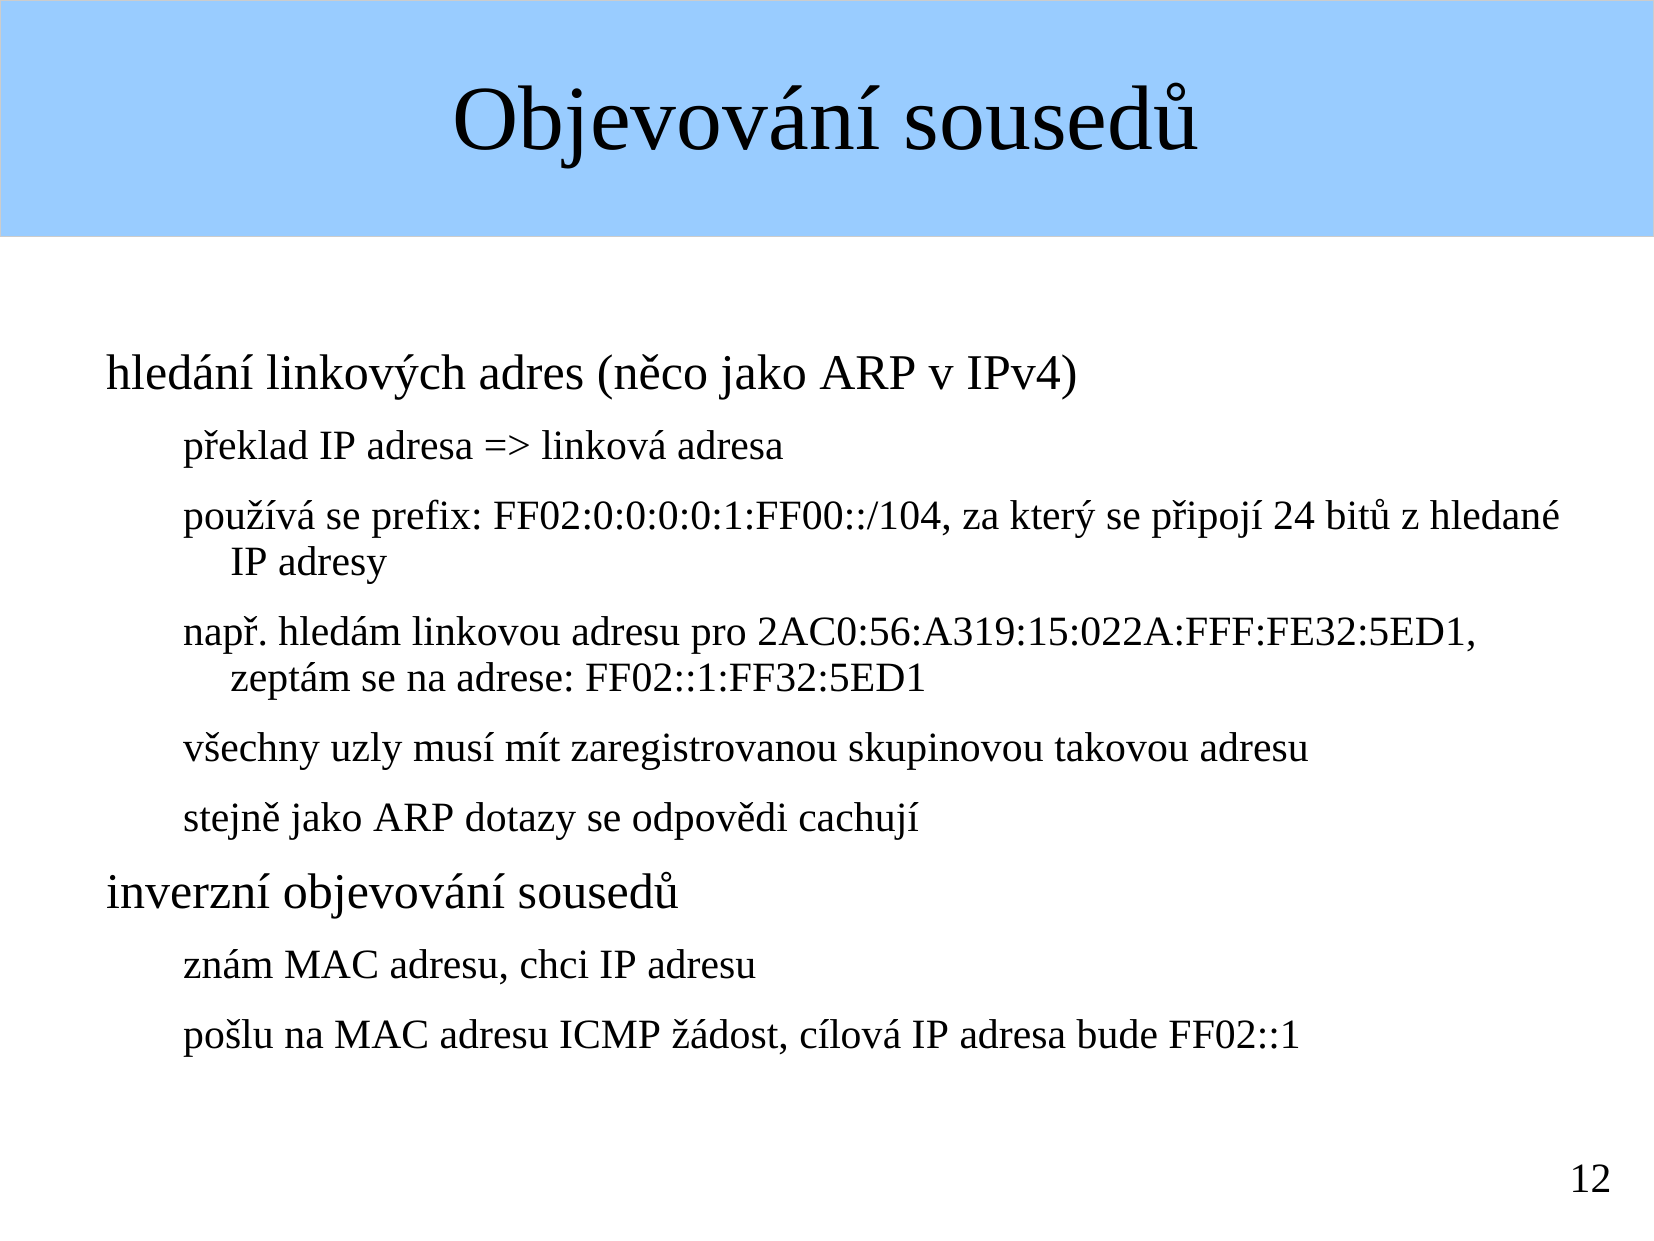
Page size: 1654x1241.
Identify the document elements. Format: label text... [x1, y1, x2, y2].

list hledání linkových adres (něco jako ARP v IPv4) překlad IP adresa => linková adresa používá se prefix: FF02:0:0:0:0:1:FF00::/104, za který se připojí 24 bitů z hledané IP adresy např. hledám linkovou adresu pro 2AC0:56:A319:15:022A:FFF:FE32:5ED1, zeptám se na adrese: FF02::1:FF32:5ED1 všechny uzly musí mít zaregistrovanou skupinovou takovou adresu stejně jako ARP dotazy se odpovědi cachují inverzní objevování sousedů znám MAC adresu, chci IP adresu pošlu na MAC adresu ICMP žádost, cílová IP adresa bude FF02::1 [88, 344, 1565, 1058]
title Objevování sousedů [0, 0, 1654, 237]
